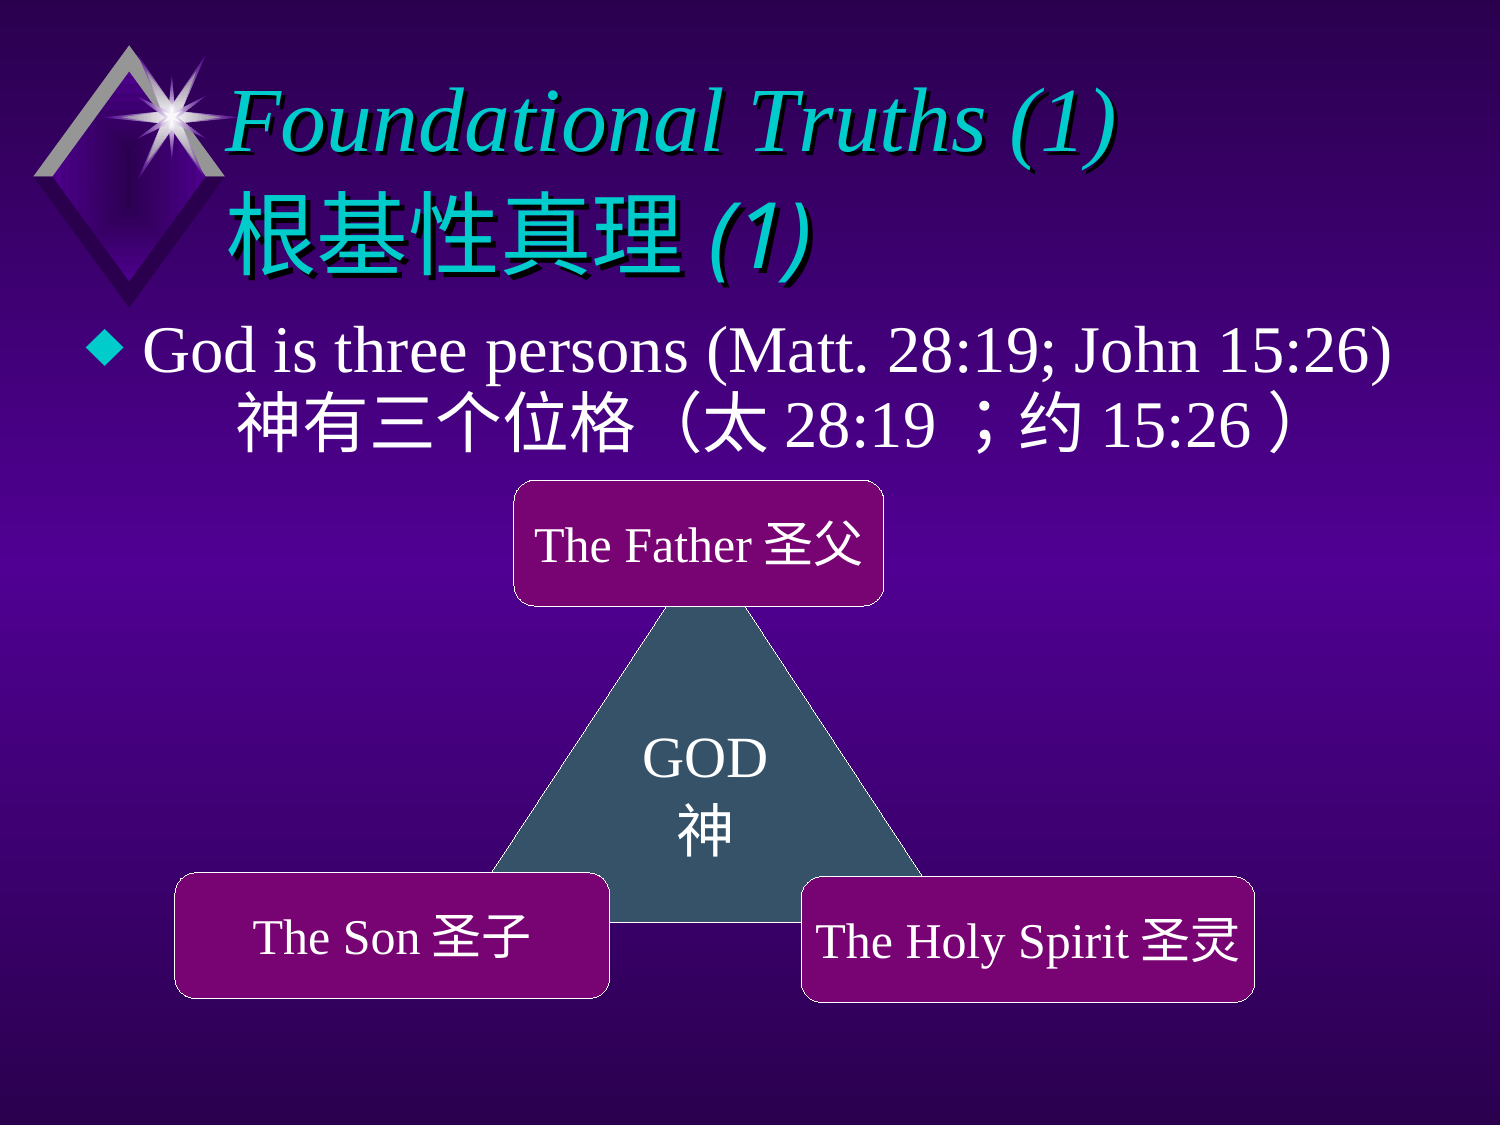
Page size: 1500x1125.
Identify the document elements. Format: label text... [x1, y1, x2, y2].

text_box The Son圣子 [174, 872, 610, 999]
title Foundational Truths (1) 根基性真理(1) [224, 65, 1388, 301]
text_box The Holy Spirit圣灵 [801, 876, 1255, 1003]
text_box The Father圣父 [513, 480, 884, 607]
list God is three persons (Matt. 28:19; John 15:26) 神有三个位格（太28:19；约15:26） [29, 313, 1484, 500]
text_box GOD 神 [491, 607, 923, 923]
